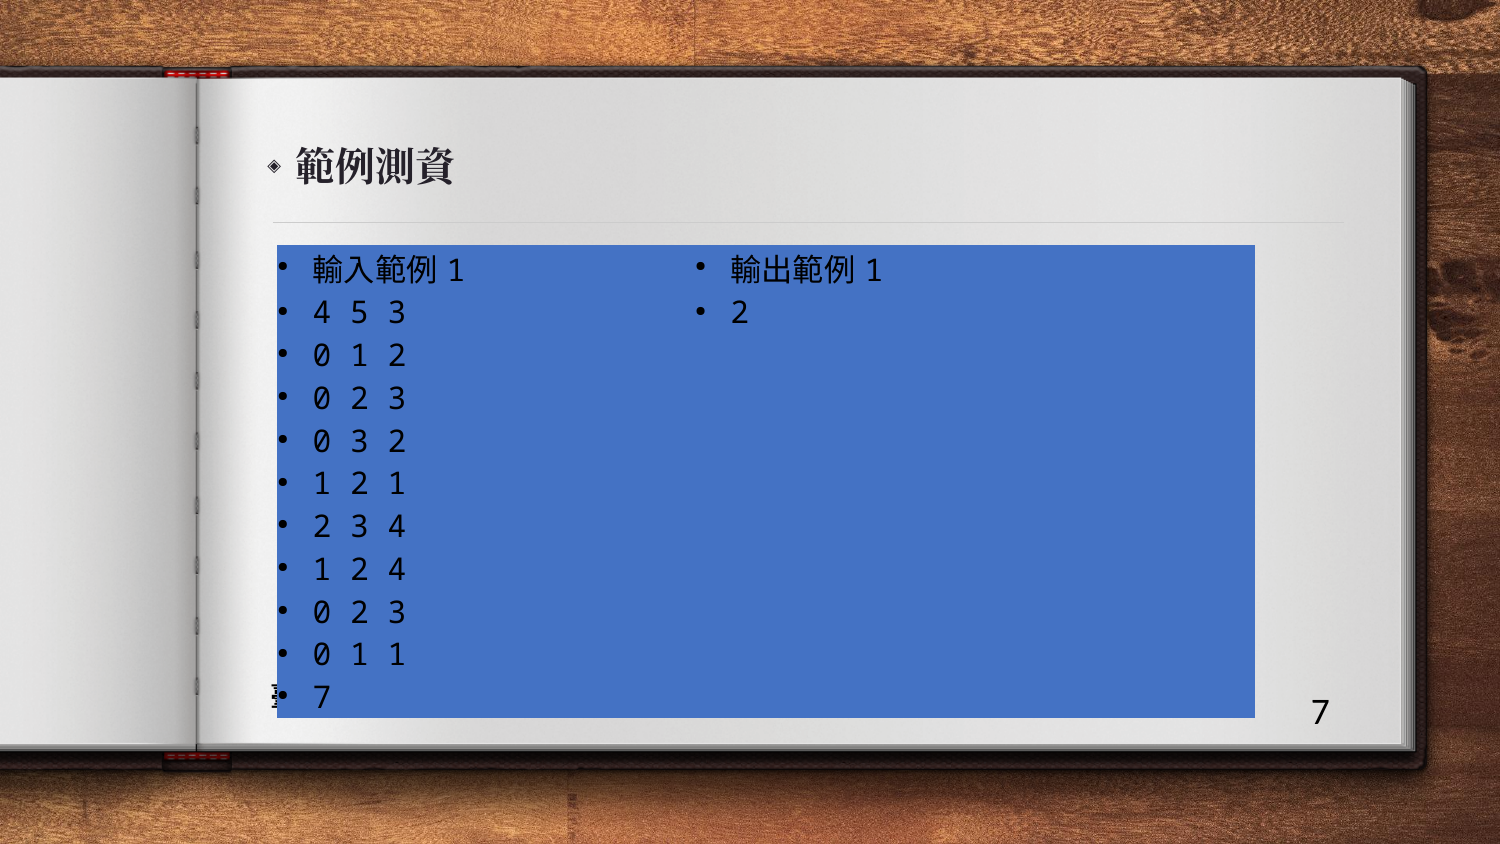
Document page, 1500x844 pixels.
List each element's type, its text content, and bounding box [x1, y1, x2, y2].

table_header 輸出範例1 2 [695, 245, 1255, 718]
list 範例測資 [252, 126, 1194, 205]
text_box [1295, 672, 1386, 737]
table_header 輸入範例1 4 5 3 0 1 2 0 2 3 0 3 2 1 2 1 2 3 4 1 2 4 0 2 3 0 1 1 7 [277, 245, 695, 718]
